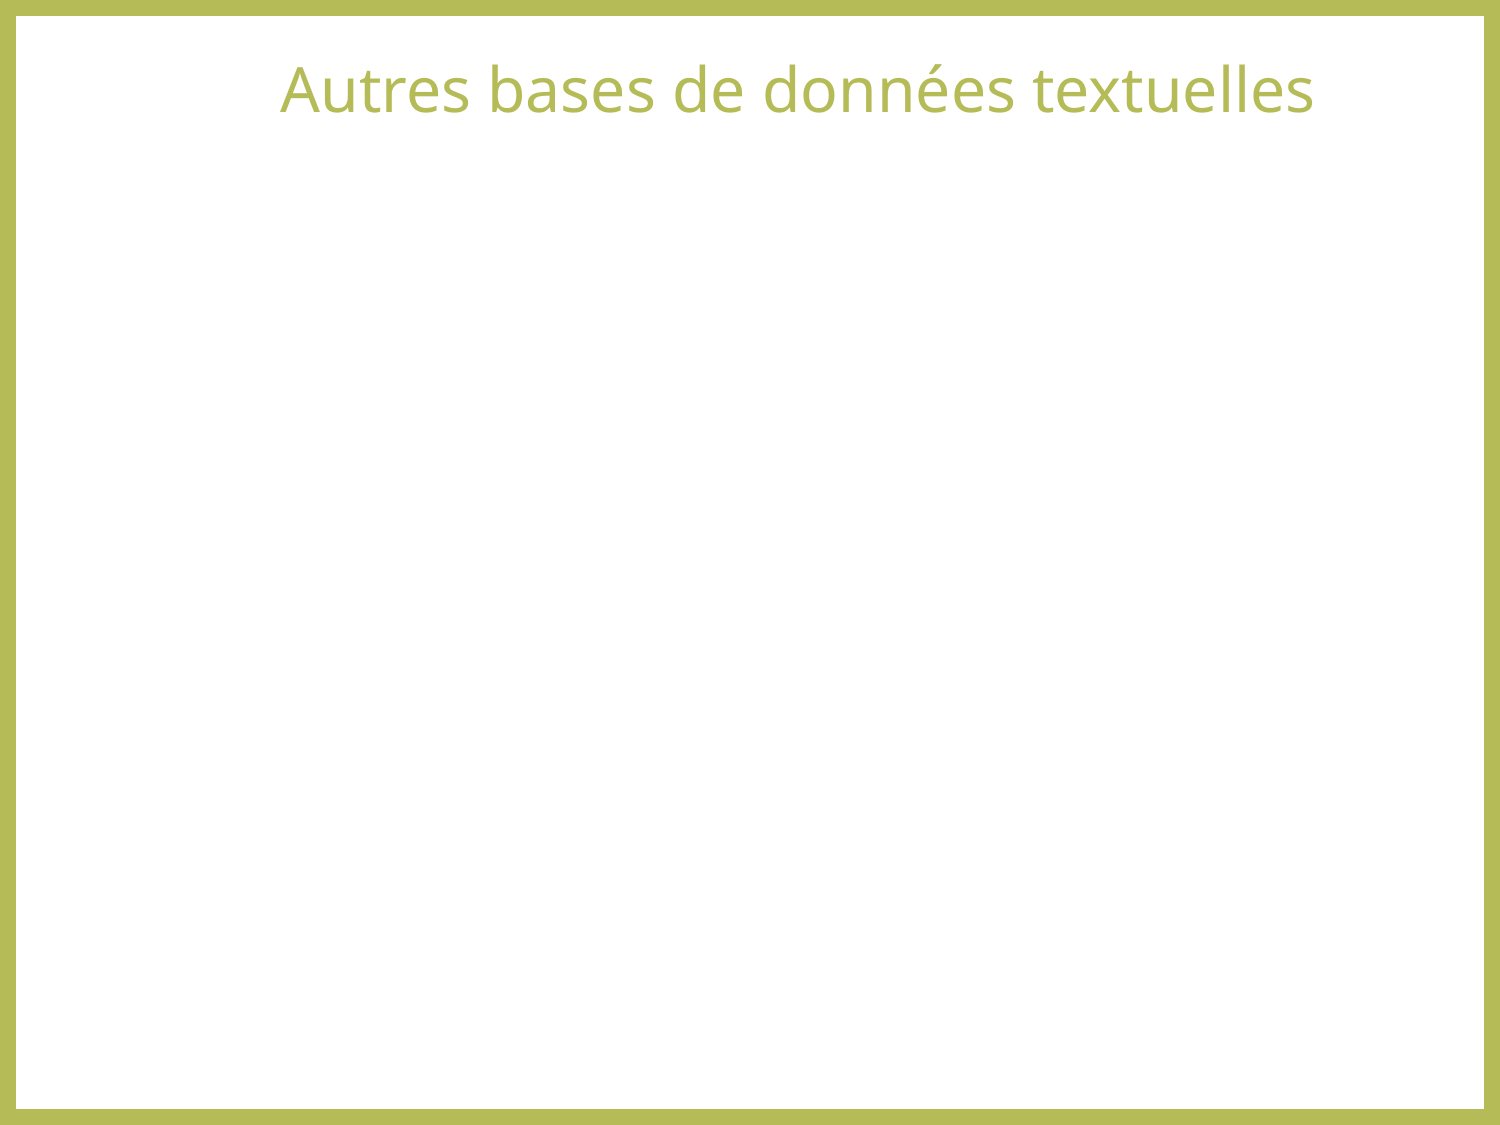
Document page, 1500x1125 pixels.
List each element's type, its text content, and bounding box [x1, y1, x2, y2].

text_box Autres bases de données textuelles [123, 42, 1474, 161]
text_box [0, 0, 1500, 1125]
